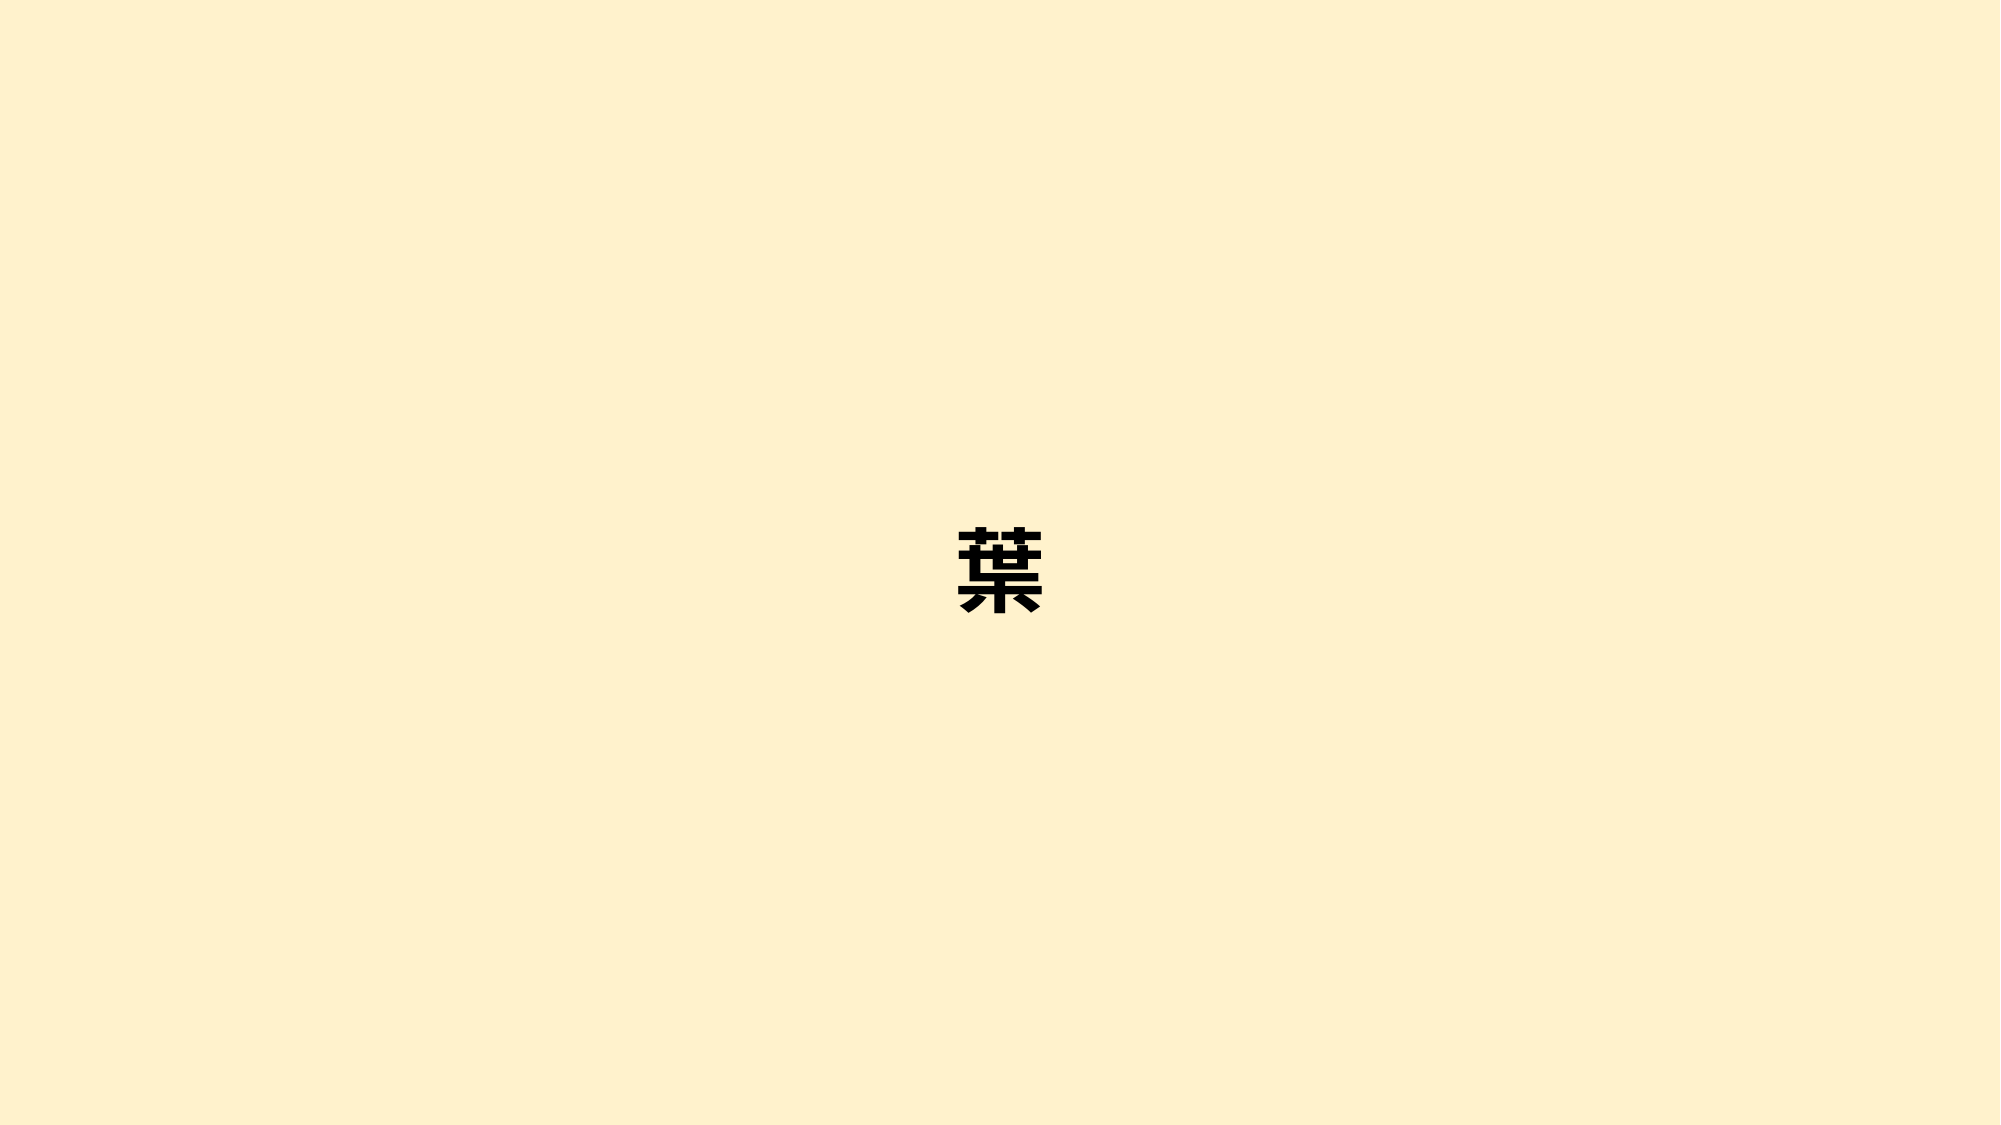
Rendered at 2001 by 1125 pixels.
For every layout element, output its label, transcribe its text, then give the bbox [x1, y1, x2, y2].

title 葉 [137, 466, 1863, 684]
